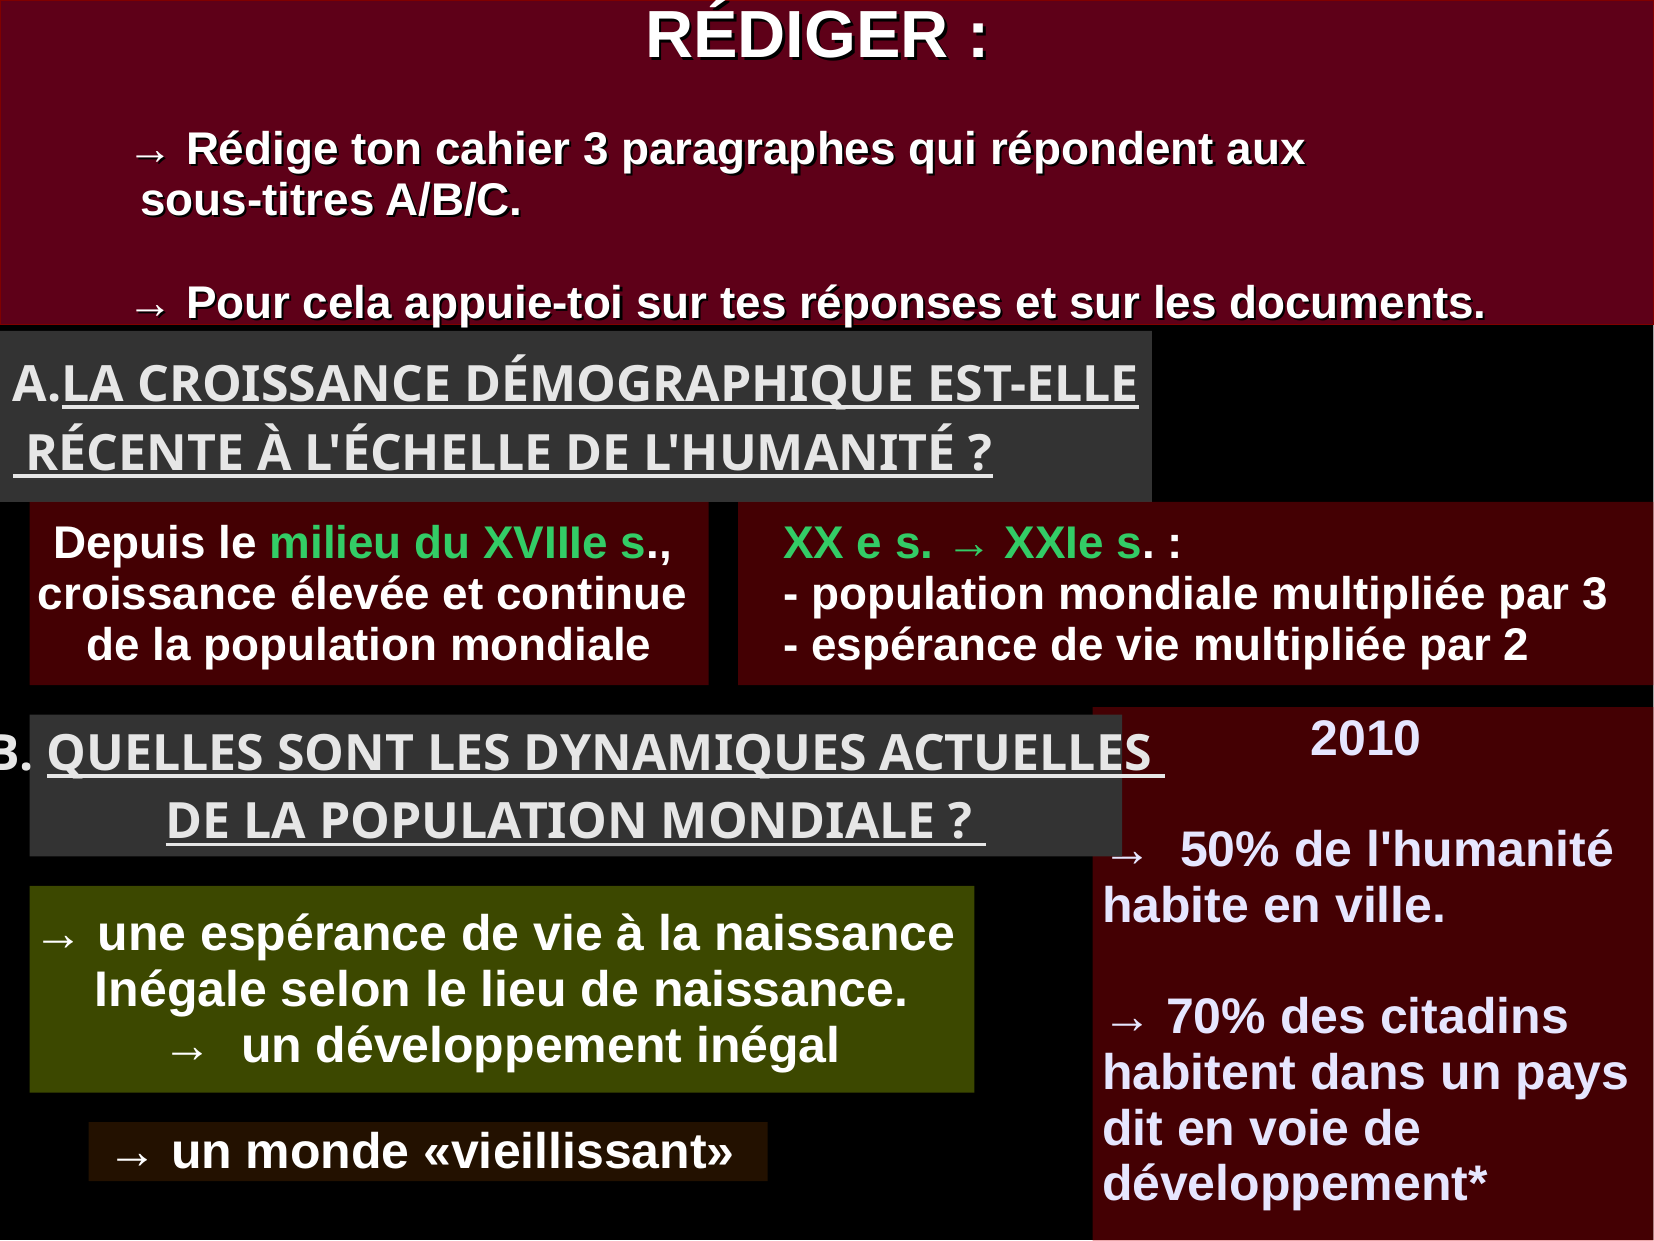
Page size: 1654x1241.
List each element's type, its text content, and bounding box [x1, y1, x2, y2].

text_box → un monde «vieillissant» [88, 1122, 768, 1182]
text_box XX e s. → XXIe s. : - population mondiale multipliée par 3 - espérance de vie multipliée par 2 [738, 501, 1654, 686]
text_box Depuis le milieu du XVIIIe s., croissance élevée et continue de la population mondiale [29, 501, 709, 686]
text_box RÉDIGER : → Rédige ton cahier 3 paragraphes qui répondent aux sous-titres A/B/C. → Pour cela appuie-toi sur tes réponses et sur les documents. [0, 0, 1654, 325]
text_box → une espérance de vie à la naissance Inégale selon le lieu de naissance. → un développement inégal [29, 885, 975, 1093]
text_box A.LA CROISSANCE DÉMOGRAPHIQUE EST-ELLE RÉCENTE À L'ÉCHELLE DE L'HUMANITÉ ? [0, 330, 1152, 502]
text_box 2010 → 50% de l'humanité habite en ville. → 70% des citadins habitent dans un pays dit en voie de développement* [1092, 707, 1654, 1241]
text_box B. QUELLES SONT LES DYNAMIQUES ACTUELLES DE LA POPULATION MONDIALE ? [29, 714, 1123, 857]
